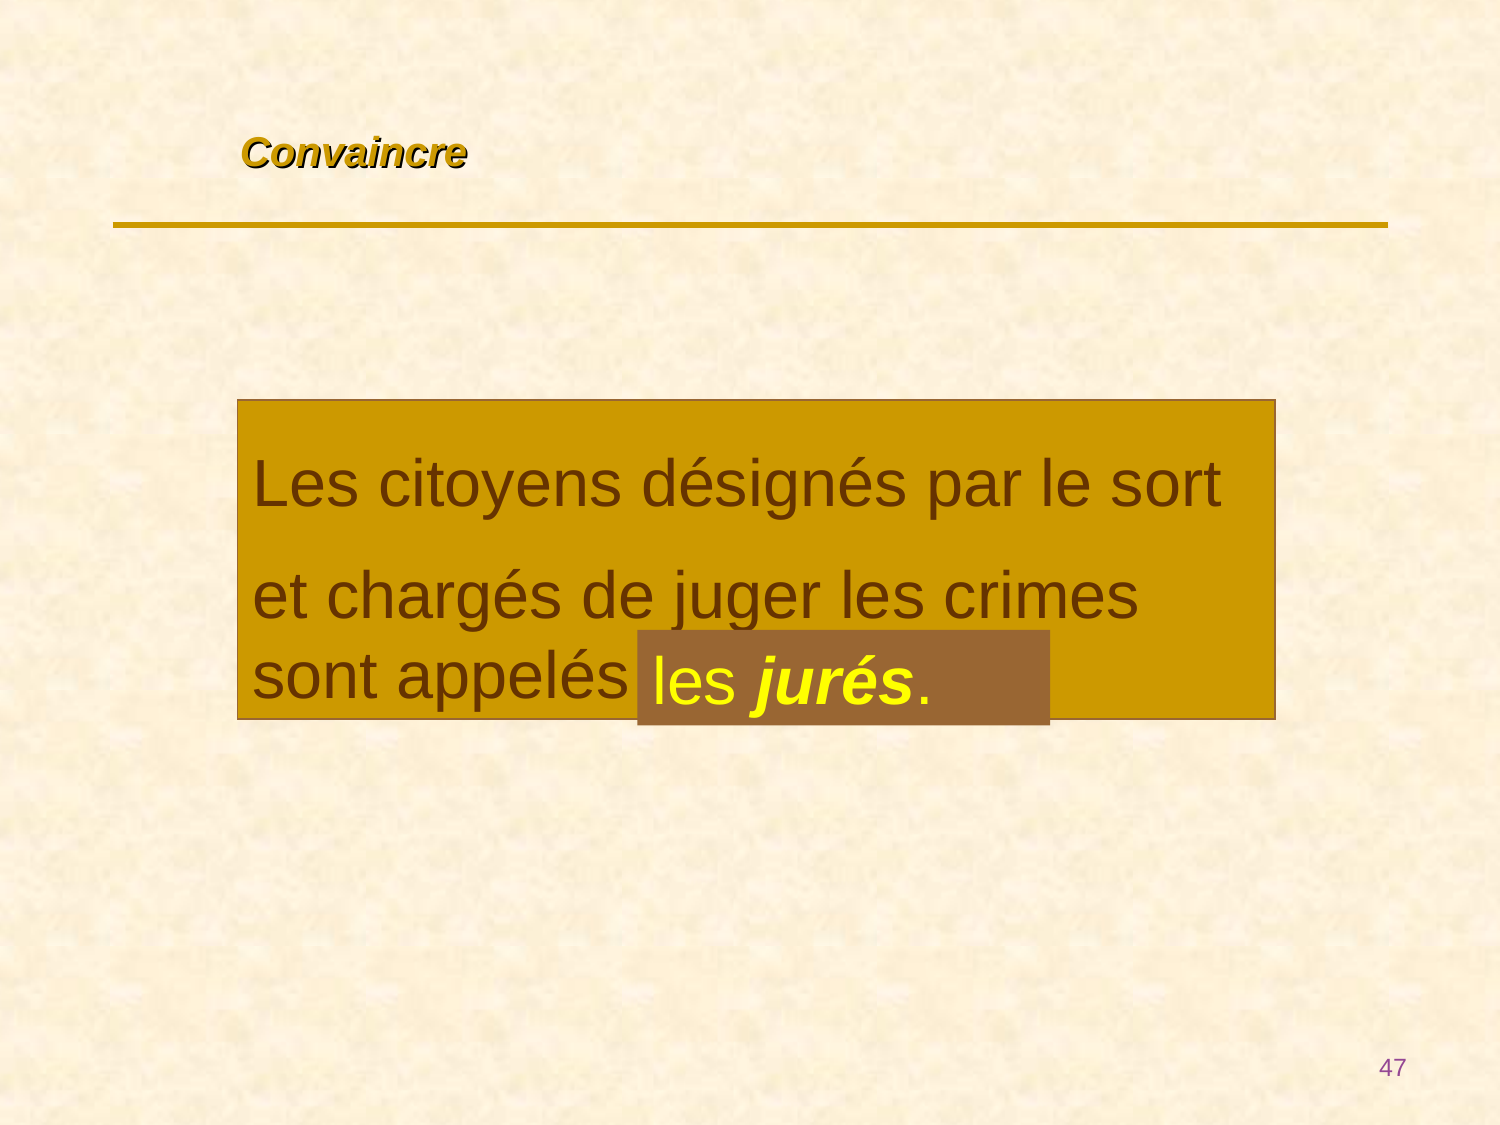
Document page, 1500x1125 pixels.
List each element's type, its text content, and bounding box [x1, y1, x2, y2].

text_box Convaincre [225, 116, 483, 183]
picture [0, 0, 1500, 1125]
text_box Les citoyens désignés par le sort et chargés de juger les crimes sont appelés … [237, 399, 1276, 720]
text_box les jurés. [637, 629, 1051, 726]
